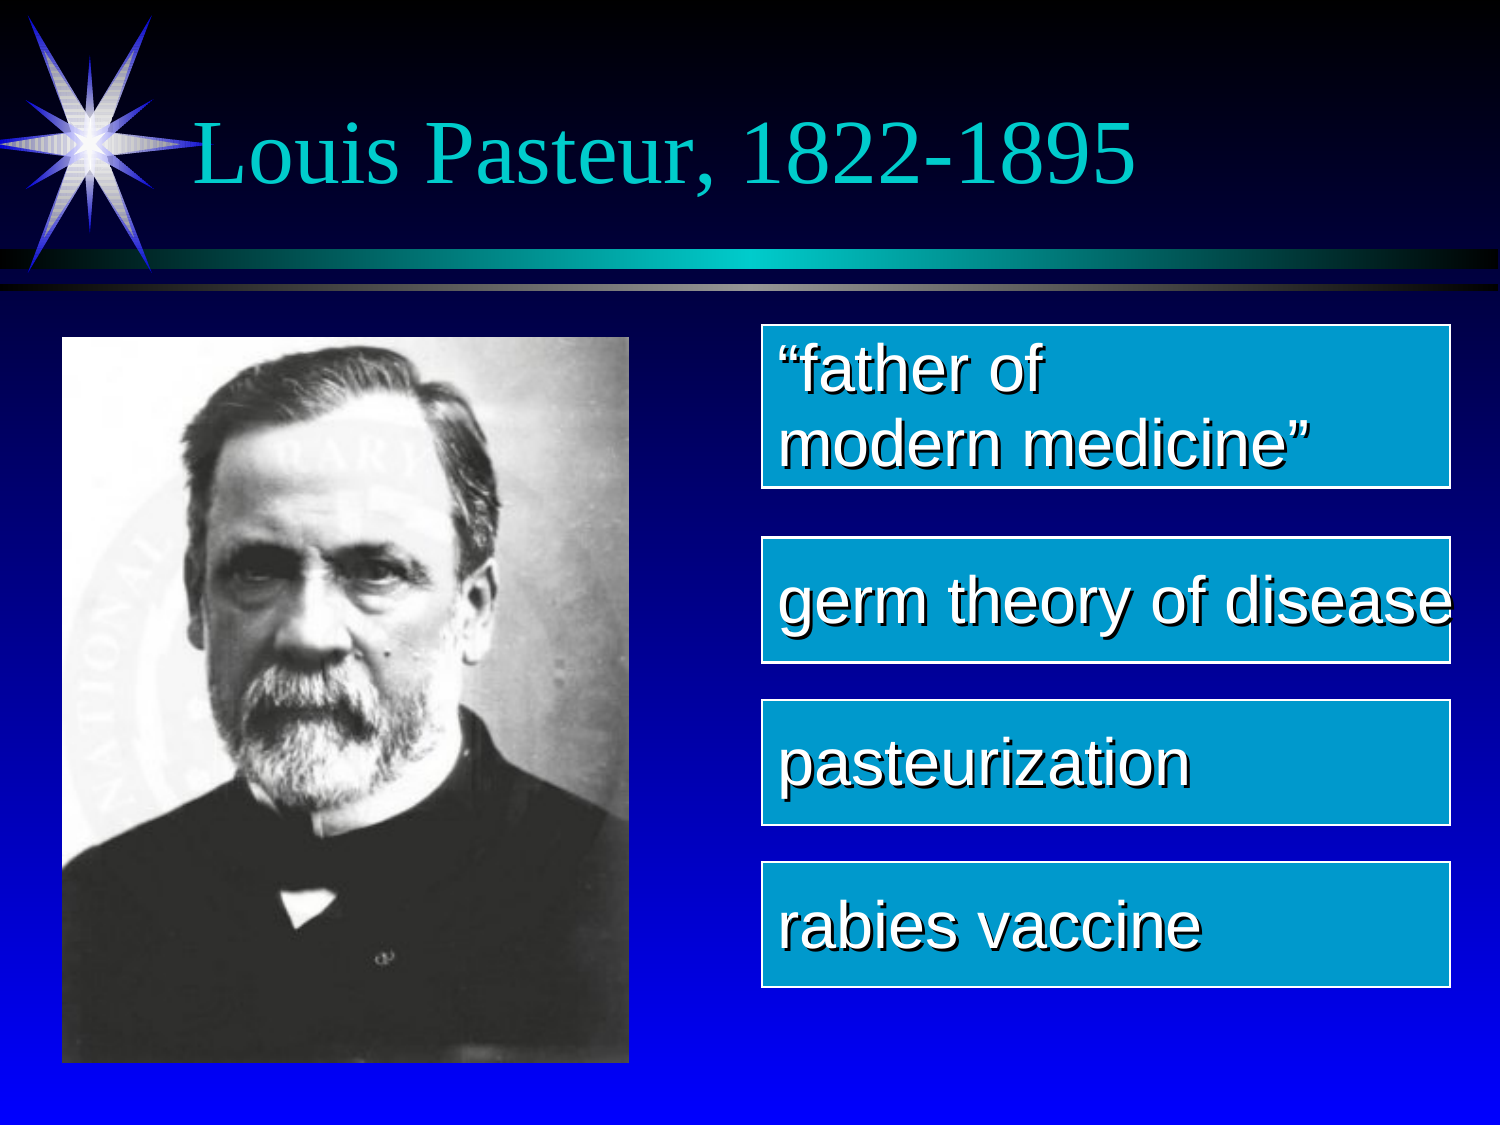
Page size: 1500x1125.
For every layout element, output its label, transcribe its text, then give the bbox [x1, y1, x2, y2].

text_box germ theory of disease [762, 537, 1450, 663]
text_box rabies vaccine [762, 862, 1450, 988]
text_box “father of modern medicine” [762, 324, 1450, 488]
title Louis Pasteur, 1822-1895 [177, 23, 1453, 211]
text_box pasteurization [762, 699, 1450, 825]
picture [62, 337, 629, 1063]
